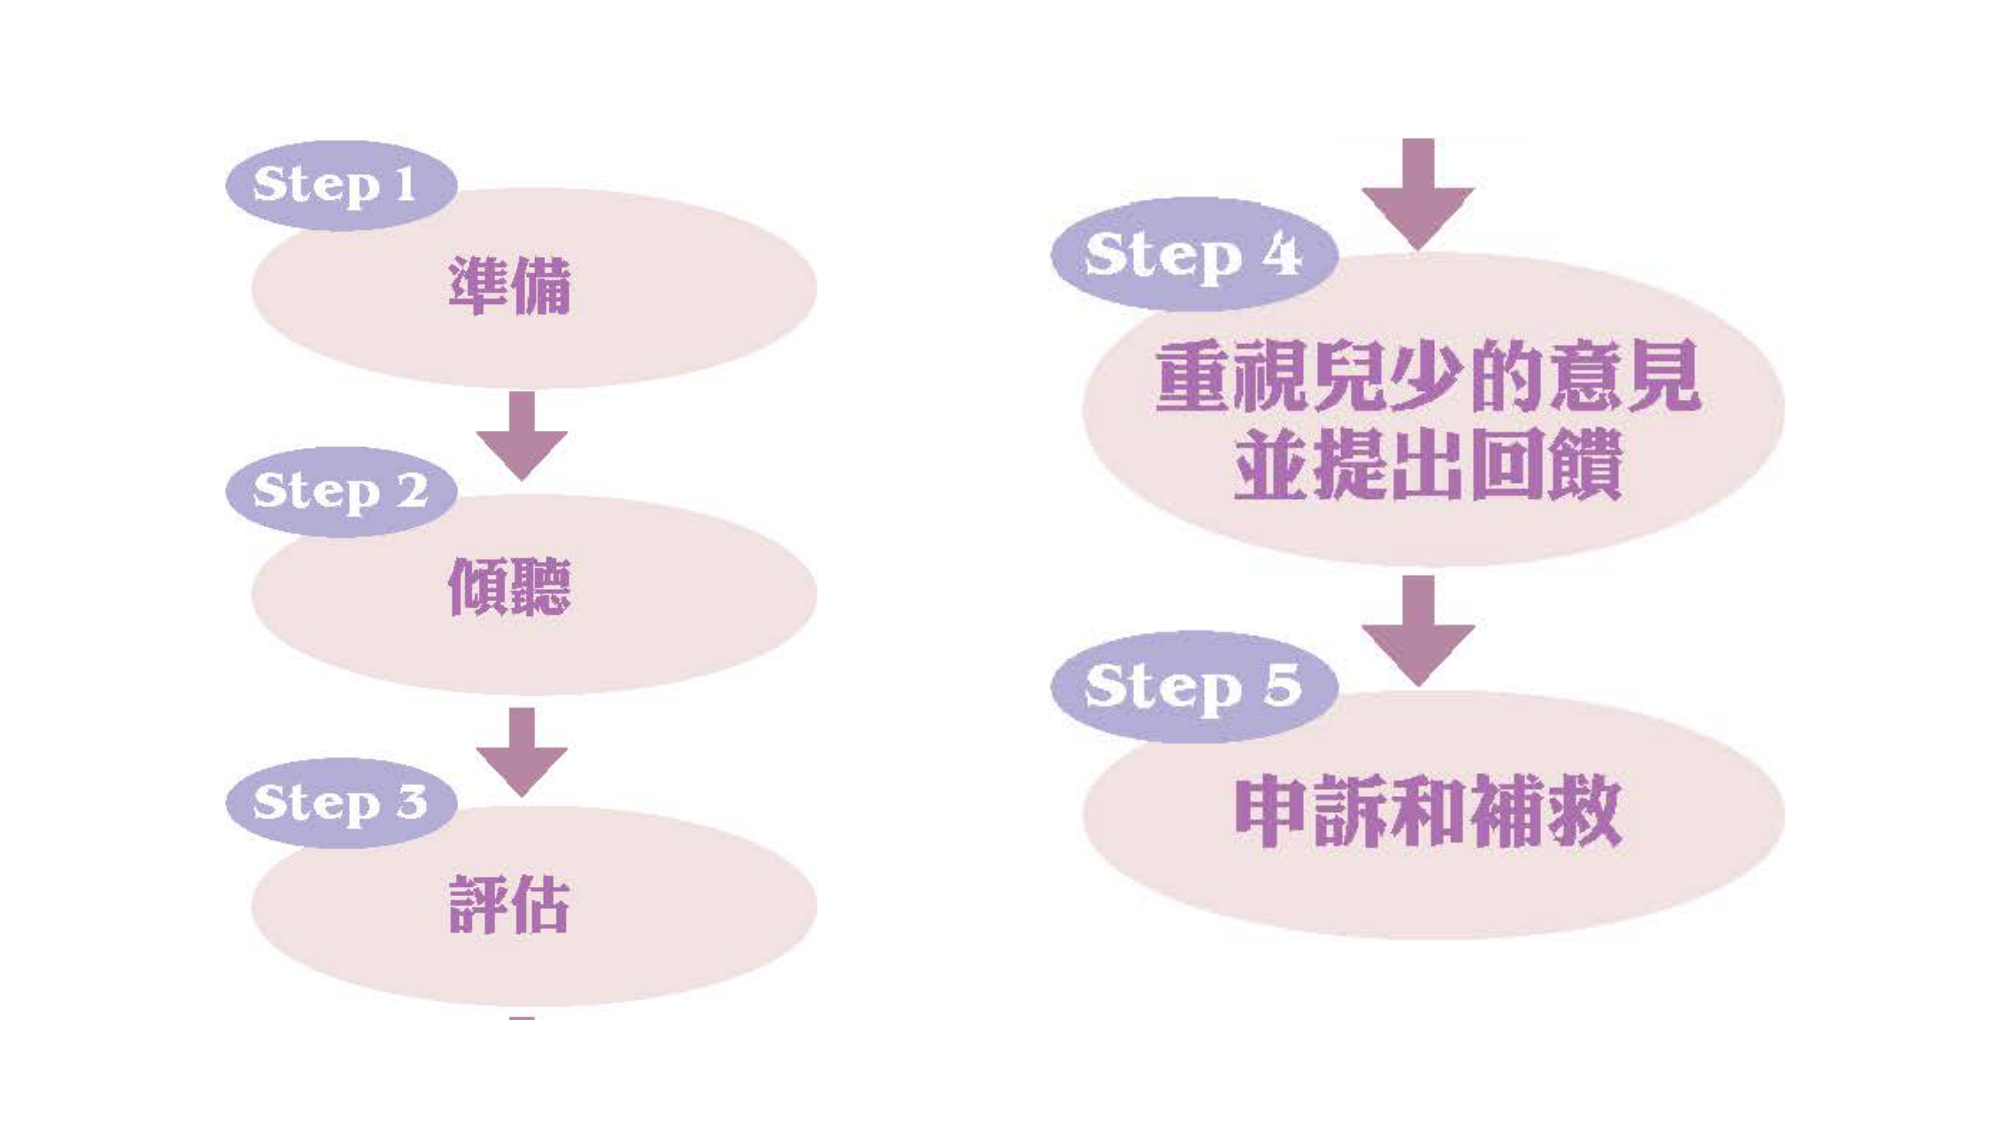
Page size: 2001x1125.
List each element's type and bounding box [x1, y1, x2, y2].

picture [190, 105, 890, 1020]
picture [1026, 137, 1895, 988]
